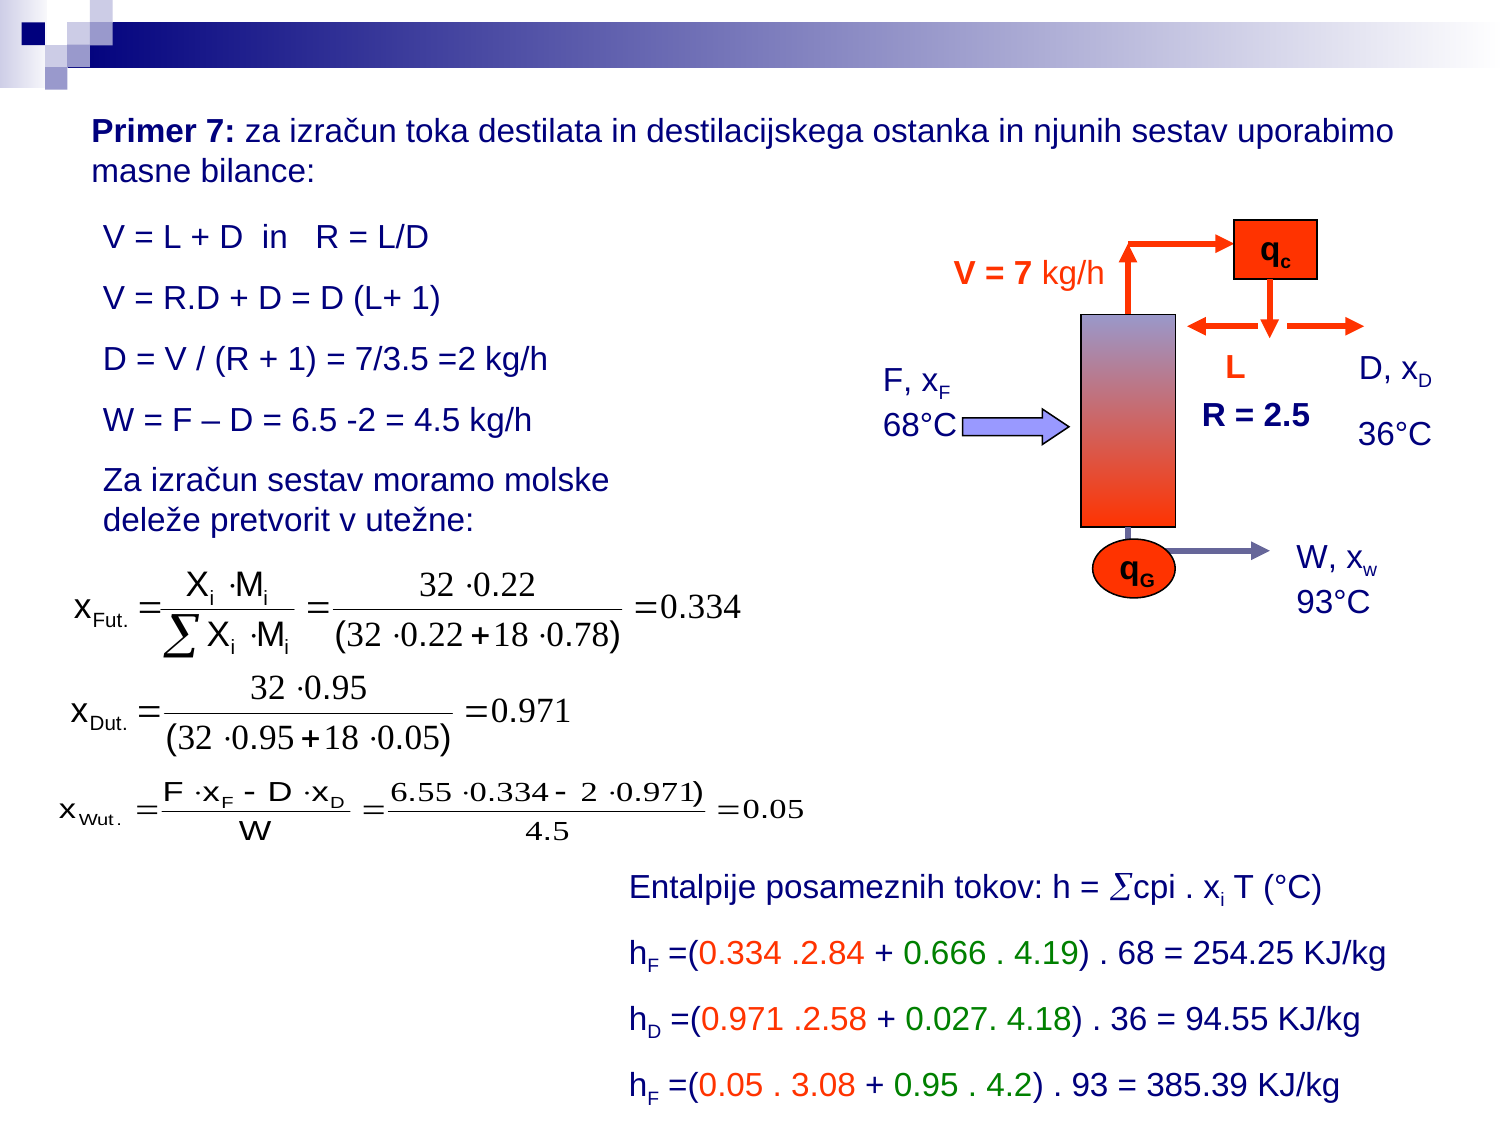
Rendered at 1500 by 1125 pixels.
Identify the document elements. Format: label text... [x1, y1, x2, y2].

text_box V = 7 kg/h [939, 243, 1129, 299]
text_box D, xD 36°C [1305, 338, 1447, 460]
text_box V = L + D in R = L/D V = R.D + D = D (L+ 1) D = V / (R + 1) = 7/3.5 =2 kg/h W = F – D = 6.5 -2 = 4.5 kg/h Za izračun sestav moramo molske deleže pretvorit v utežne: [88, 207, 632, 547]
text_box R = 2.5 [1187, 385, 1365, 441]
text_box qG [1092, 539, 1176, 598]
text_box [1080, 314, 1176, 528]
text_box Entalpije posameznih tokov: h = cpi . xi T (°C) hF =(0.334 .2.84 + 0.666 . 4.19) . 68 = 254.25 KJ/kg hD =(0.971 .2.58 + 0.027. 4.18) . 36 = 94.55 KJ/kg hF =(0.05 . 3.08 + 0.95 . 4.2) . 93 = 385.39 KJ/kg [614, 857, 1500, 1125]
text_box [1010, 409, 1069, 445]
chart [64, 562, 747, 764]
text_box W, xw 93°C [1281, 527, 1424, 628]
text_box Primer 7: za izračun toka destilata in destilacijskega ostanka in njunih sestav uporabimo masne bilance: [76, 101, 1436, 198]
text_box qc [1234, 220, 1317, 280]
text_box L [1210, 337, 1294, 385]
text_box F, xF 68°C [868, 349, 1010, 451]
chart [53, 774, 810, 847]
